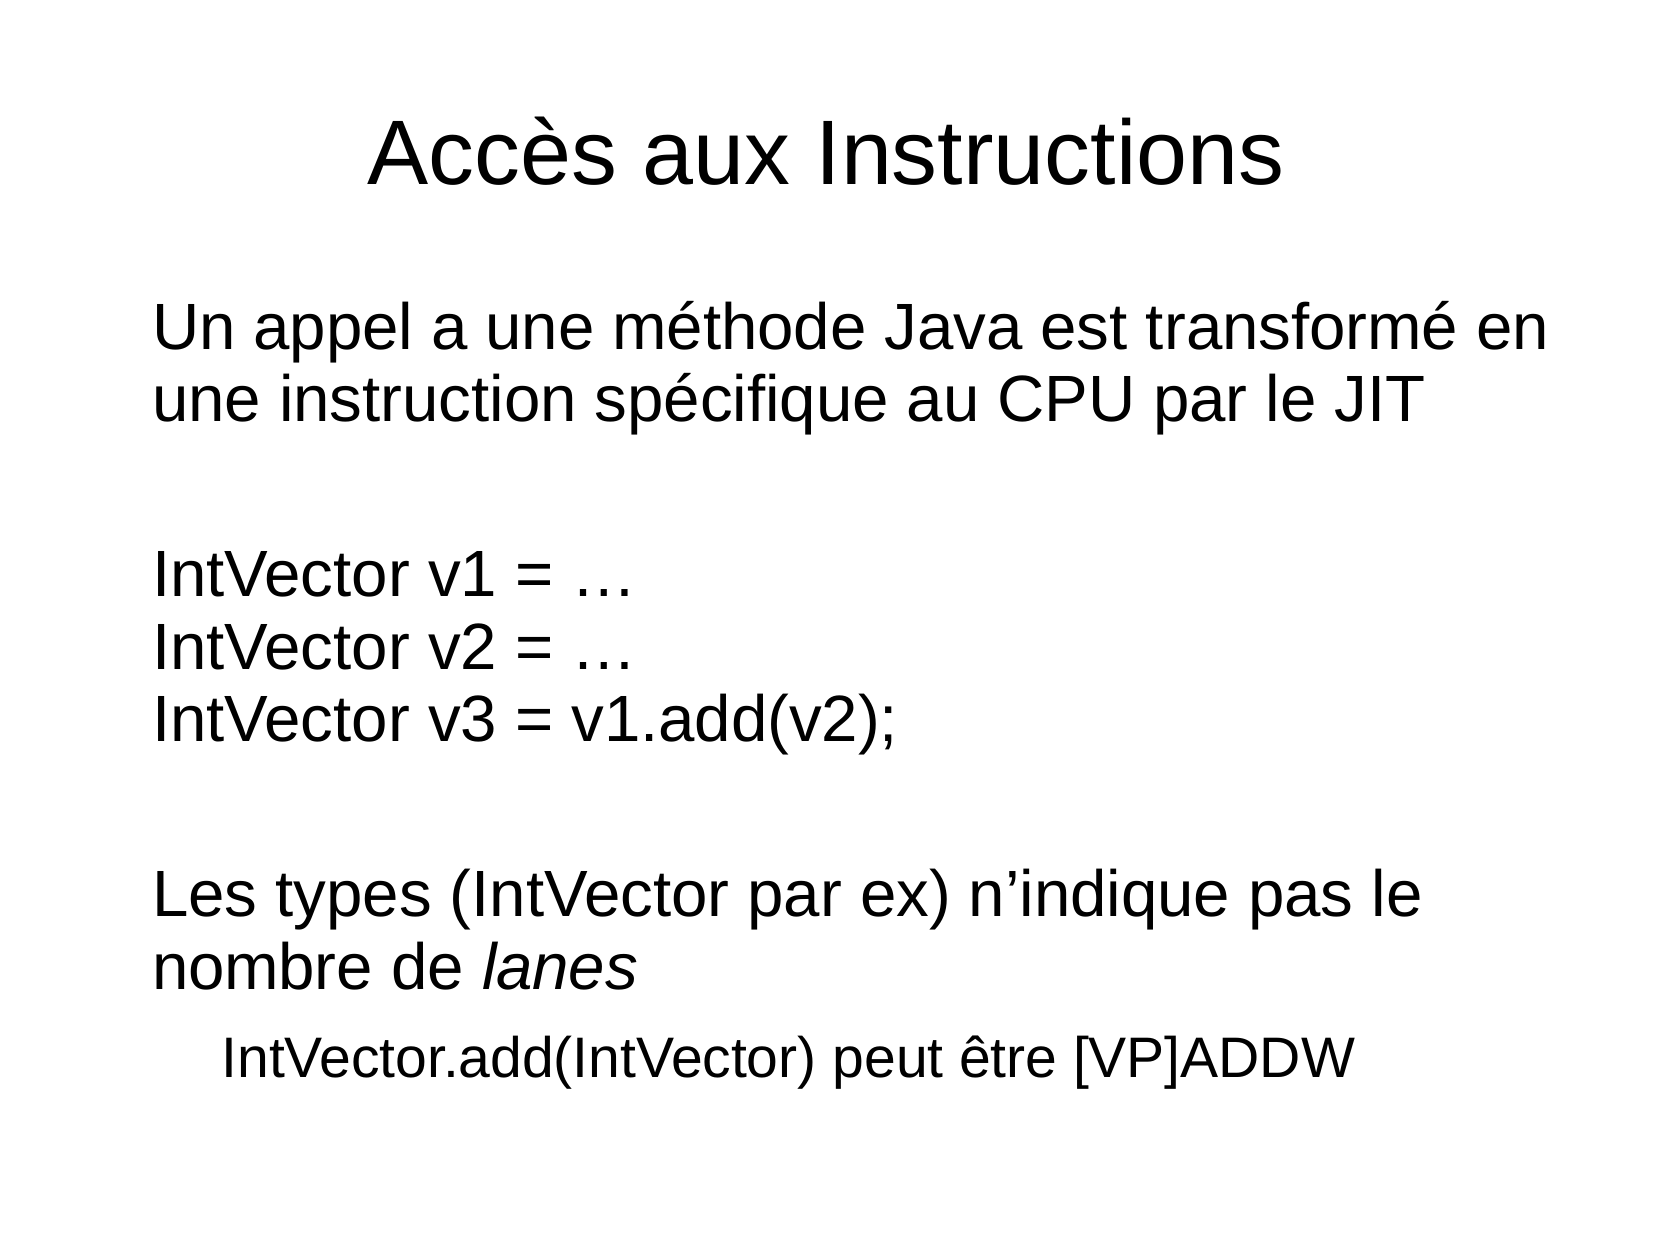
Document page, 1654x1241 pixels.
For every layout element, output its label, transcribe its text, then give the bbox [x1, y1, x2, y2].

title Accès aux Instructions [82, 49, 1571, 257]
list Un appel a une méthode Java est transformé en une instruction spécifique au CPU par le JIT IntVector v1 = … IntVector v2 = … IntVector v3 = v1.add(v2); Les types (IntVector par ex) n’indique pas le nombre de lanes IntVector.add(IntVector) peut être [VP]ADDW [82, 290, 1571, 1156]
